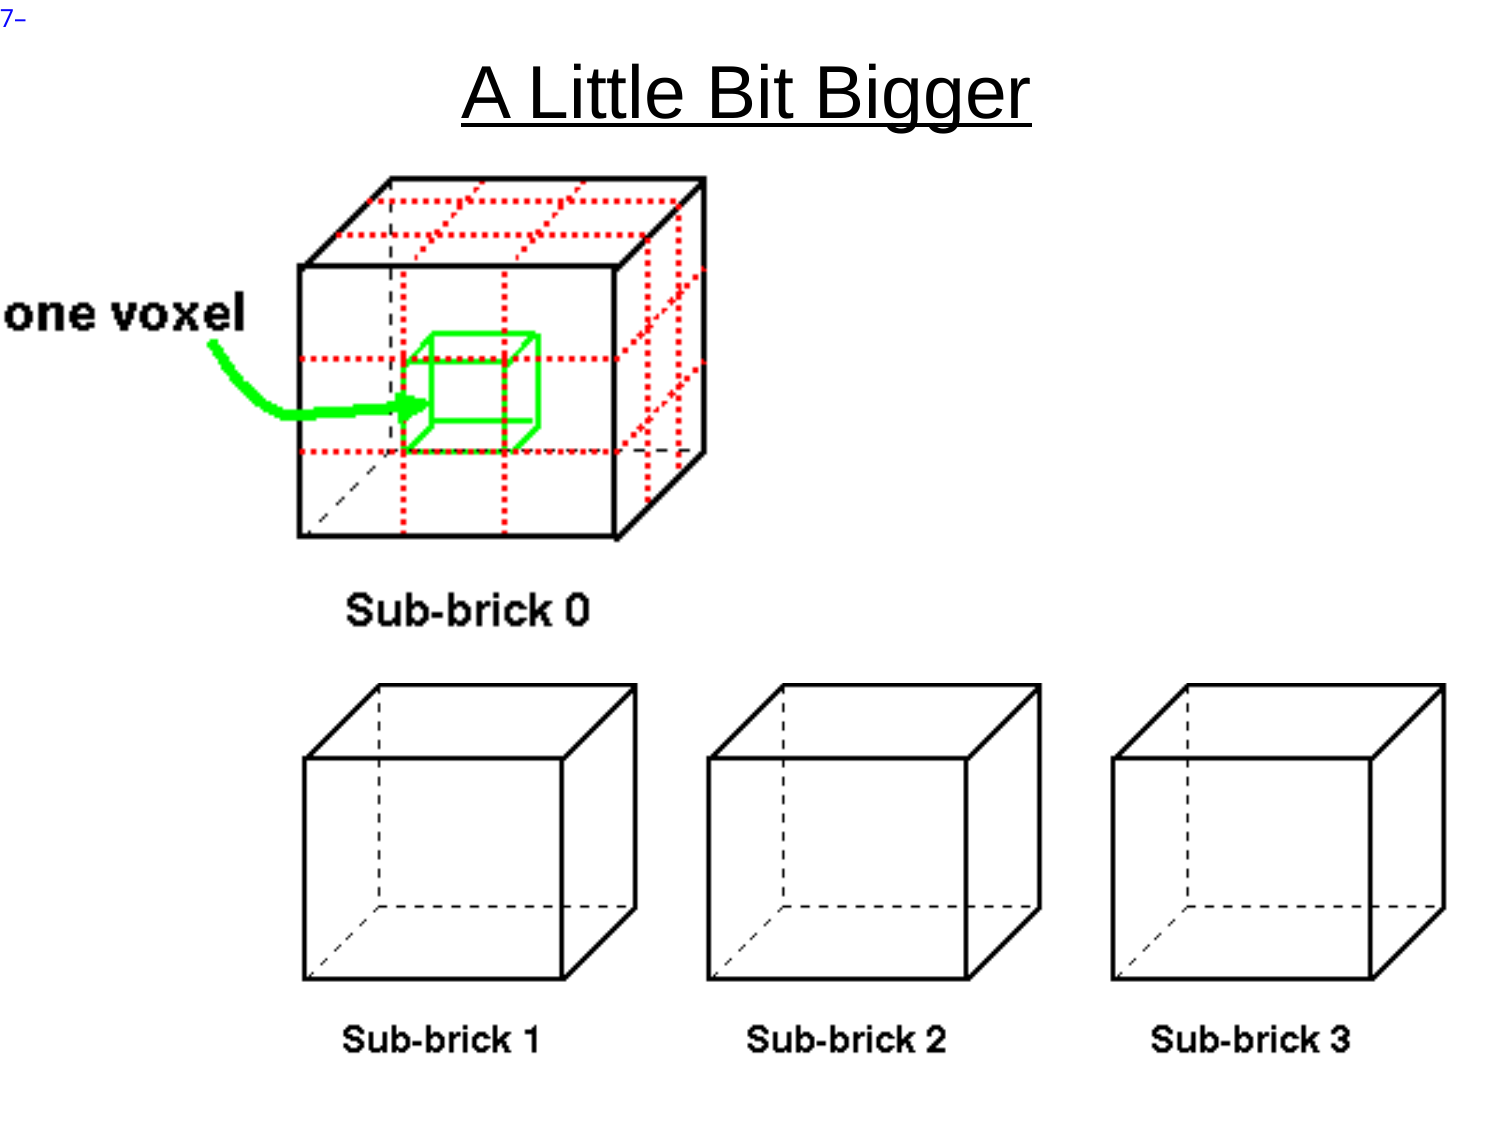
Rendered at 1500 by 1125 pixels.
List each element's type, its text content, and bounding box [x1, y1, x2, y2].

picture [276, 683, 1500, 1067]
title A Little Bit Bigger [109, 26, 1385, 152]
picture [0, 174, 739, 644]
